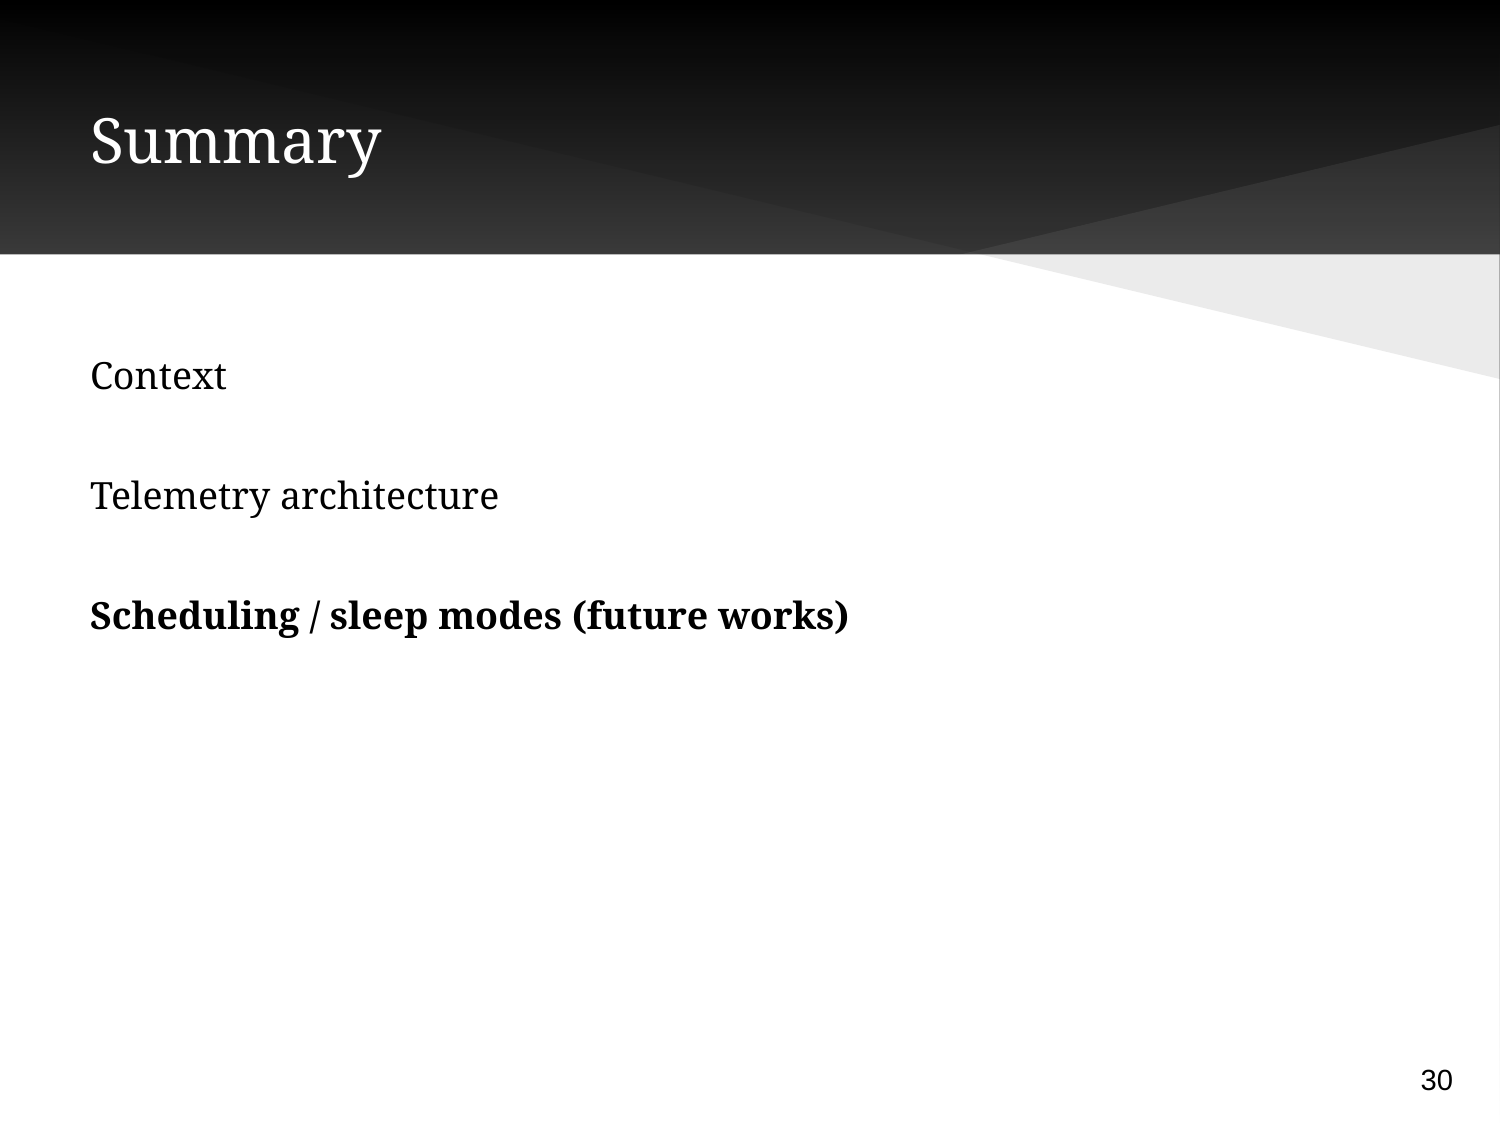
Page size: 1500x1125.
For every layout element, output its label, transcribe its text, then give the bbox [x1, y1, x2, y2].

list Context Telemetry architecture Scheduling / sleep modes (future works) [75, 262, 1425, 1078]
title Summary [75, 45, 1425, 233]
text_box 30 [1405, 1046, 1471, 1097]
